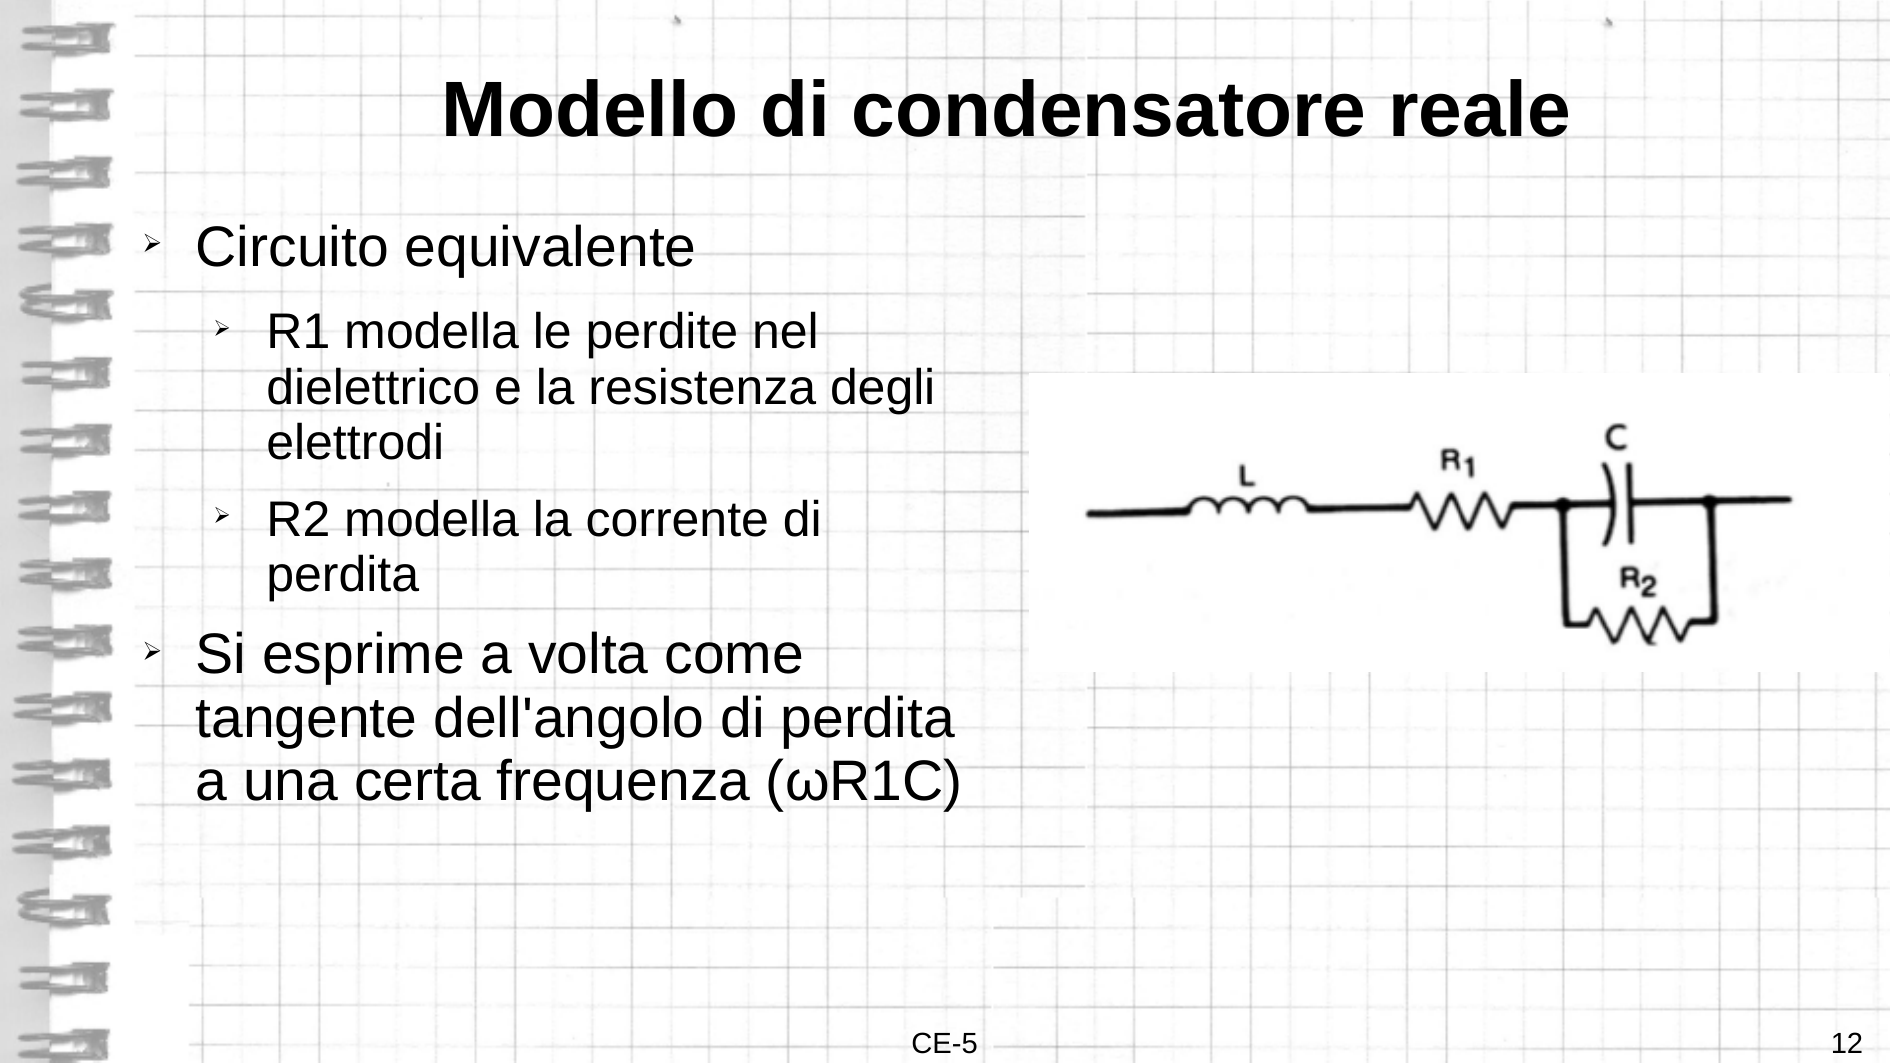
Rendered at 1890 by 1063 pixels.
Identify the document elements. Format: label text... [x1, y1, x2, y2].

list Circuito equivalente R1 modella le perdite nel dielettrico e la resistenza degli elettrodi R2 modella la corrente di perdita Si esprime a volta come tangente dell'angolo di perdita a una certa frequenza (ωR1C) [124, 214, 986, 832]
title Modello di condensatore reale [124, 20, 1890, 198]
picture [0, 0, 1890, 1063]
